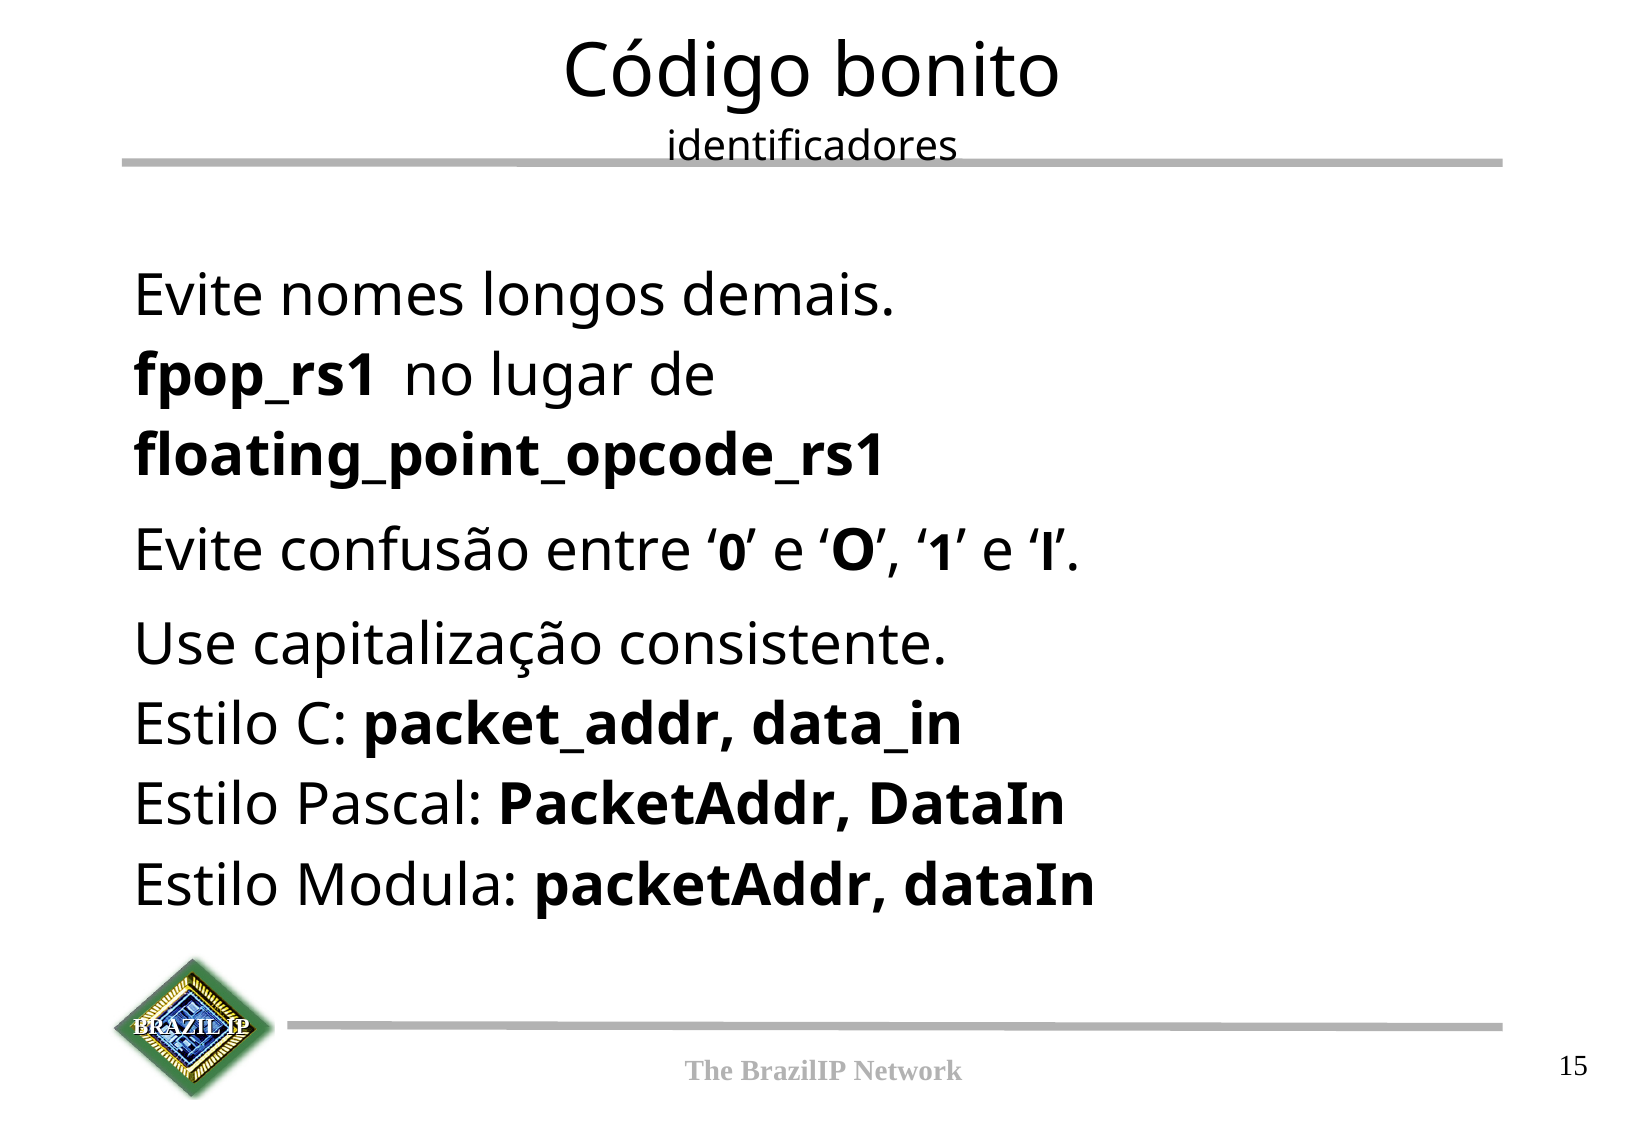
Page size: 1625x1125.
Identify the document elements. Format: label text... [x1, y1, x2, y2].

title Código bonito identificadores [121, 14, 1503, 175]
list Evite nomes longos demais. fpop_rs1 no lugar de floating_point_opcode_rs1 Evite confusão entre ‘0’ e ‘O’, ‘1’ e ‘l’. Use capitalização consistente. Estilo C: packet_addr, data_in Estilo Pascal: PacketAddr, DataIn Estilo Modula: packetAddr, dataIn [118, 245, 1446, 956]
picture [108, 953, 275, 1100]
